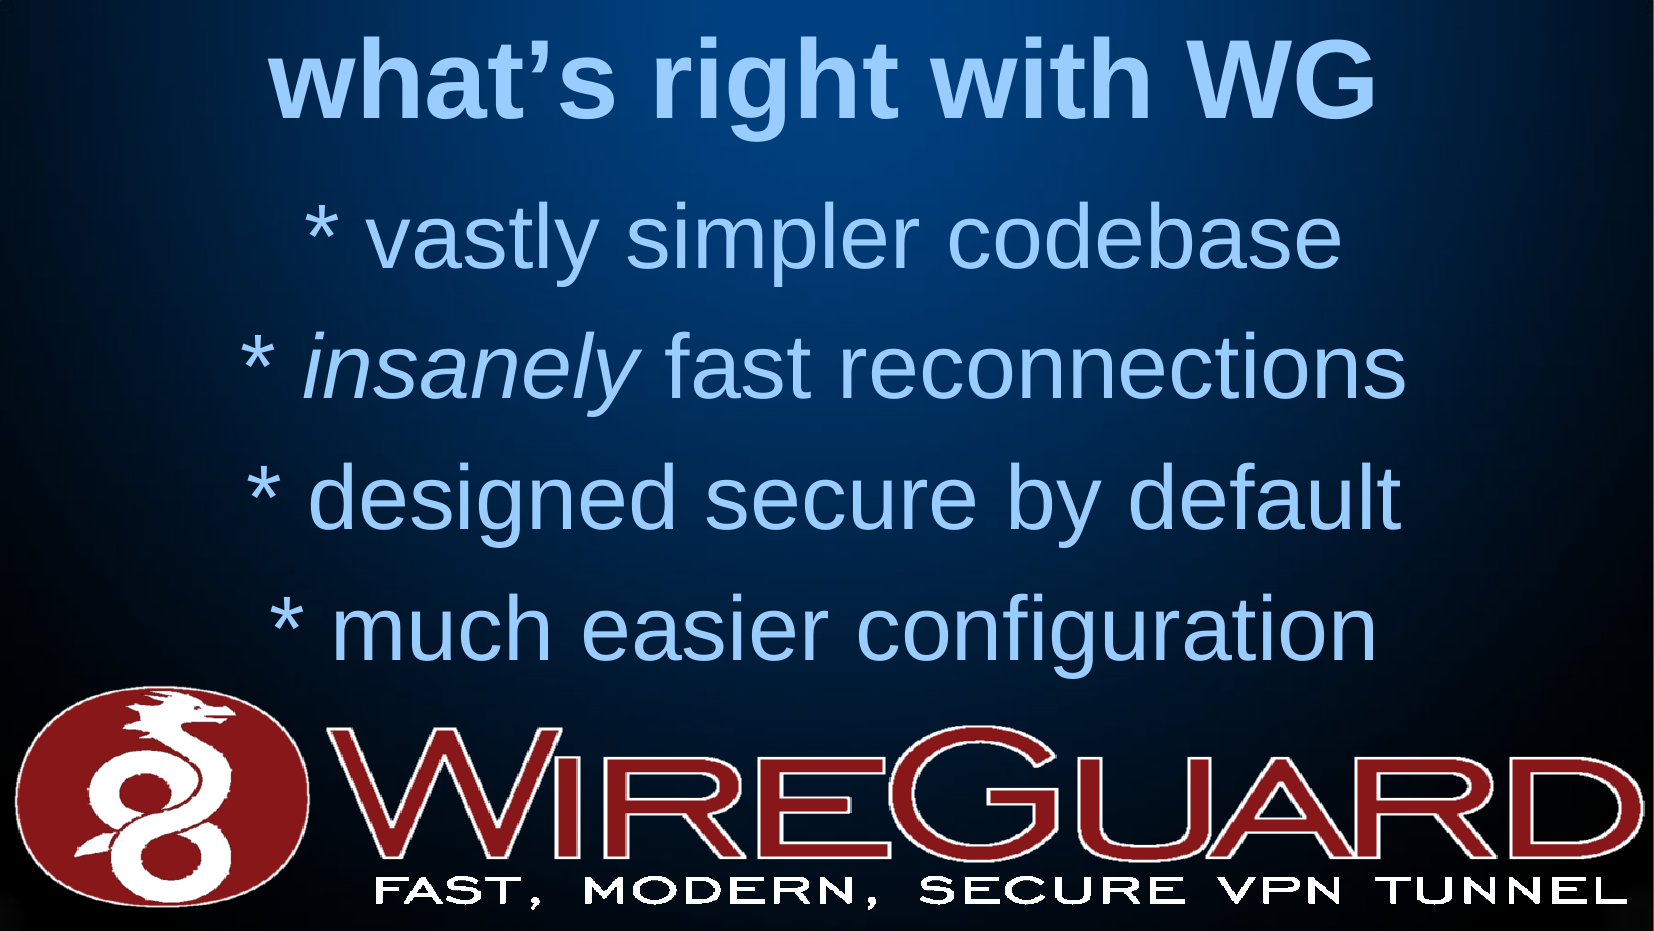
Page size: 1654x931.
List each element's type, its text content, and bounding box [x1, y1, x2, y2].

picture [0, 0, 1654, 931]
title * vastly simpler codebase * insanely fast reconnections * designed secure by default * much easier configuration [15, 135, 1636, 730]
title what’s right with WG [0, 2, 1651, 158]
